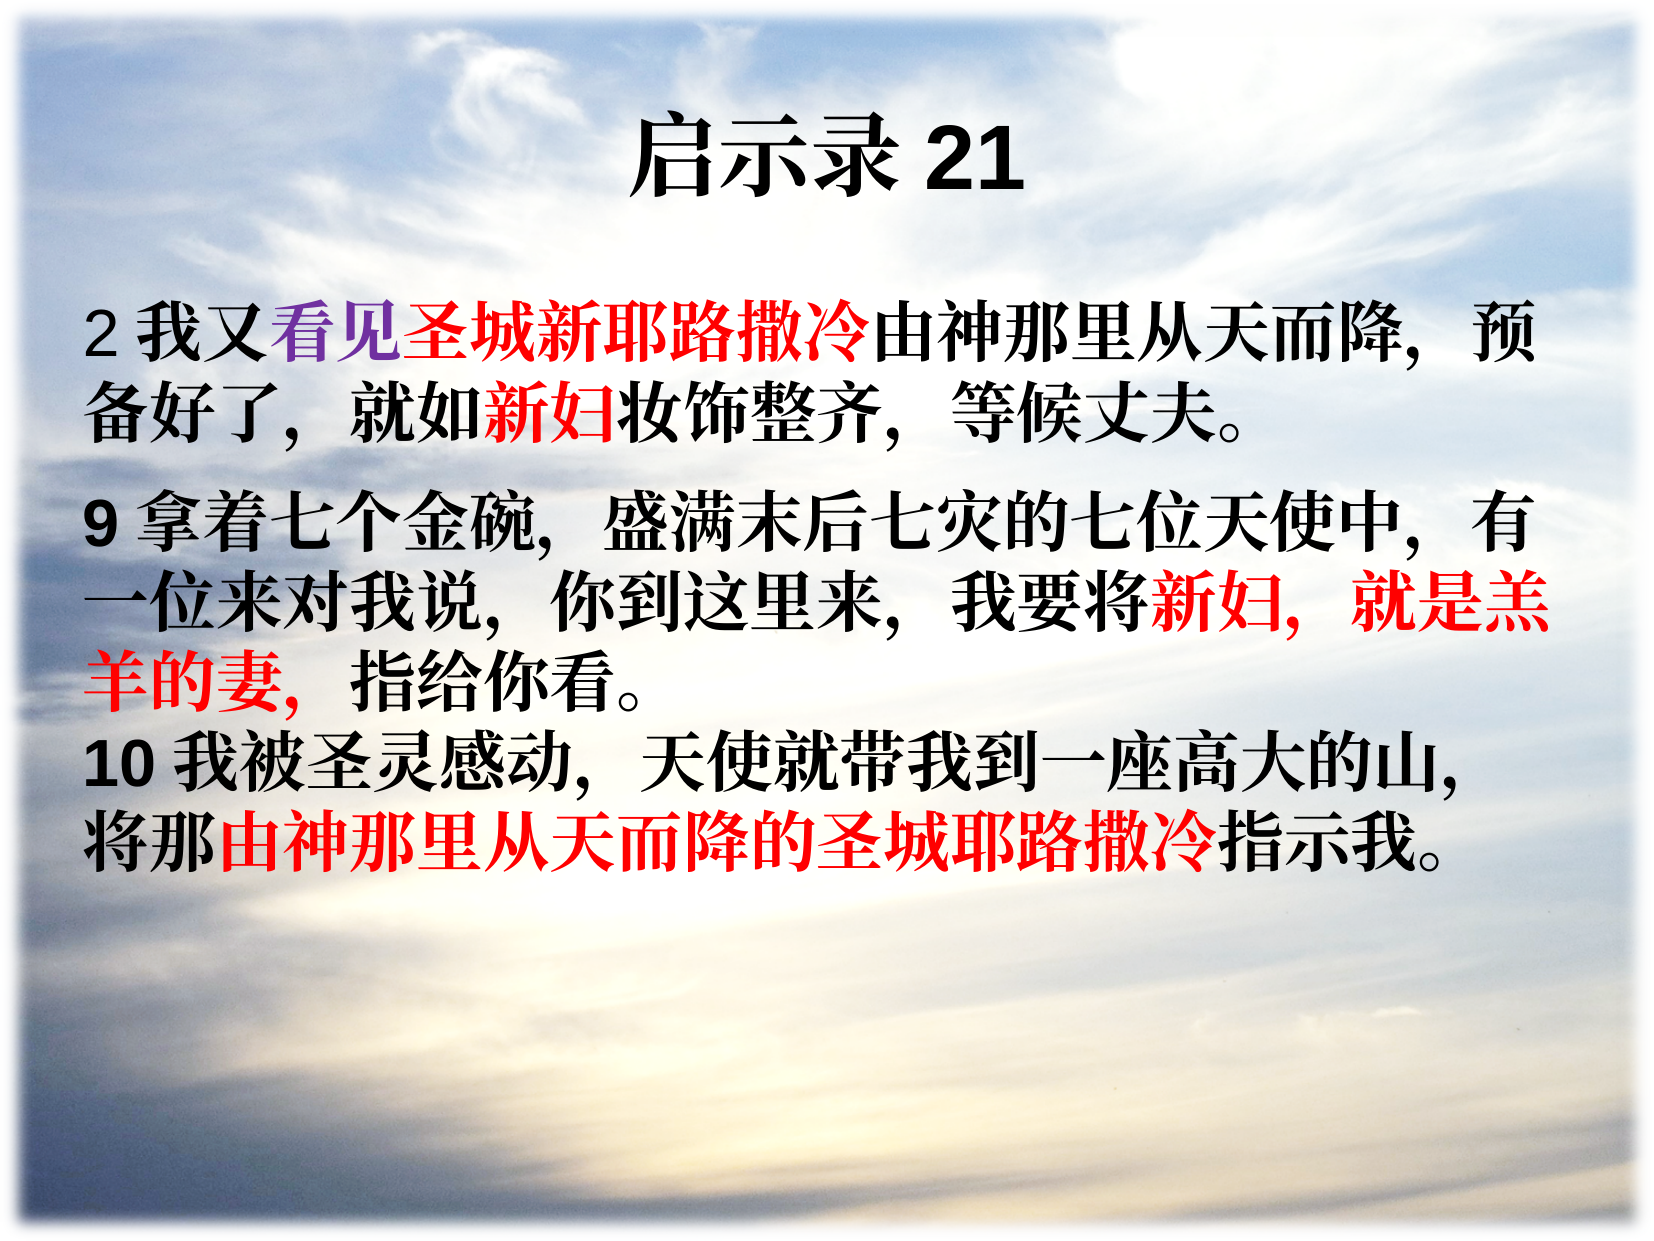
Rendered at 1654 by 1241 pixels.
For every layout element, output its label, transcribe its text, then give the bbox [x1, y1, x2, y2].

list 2我又看见圣城新耶路撒冷由神那里从天而降，预备好了，就如新妇妆饰整齐，等候丈夫。 9拿着七个金碗，盛满末后七灾的七位天使中，有一位来对我说，你到这里来，我要将新妇，就是羔羊的妻，指给你看。 10我被圣灵感动，天使就带我到一座高大的山，将那由神那里从天而降的圣城耶路撒冷指示我。 [82, 290, 1571, 1109]
picture [0, 0, 1654, 1241]
title 启示录21 [82, 49, 1571, 257]
